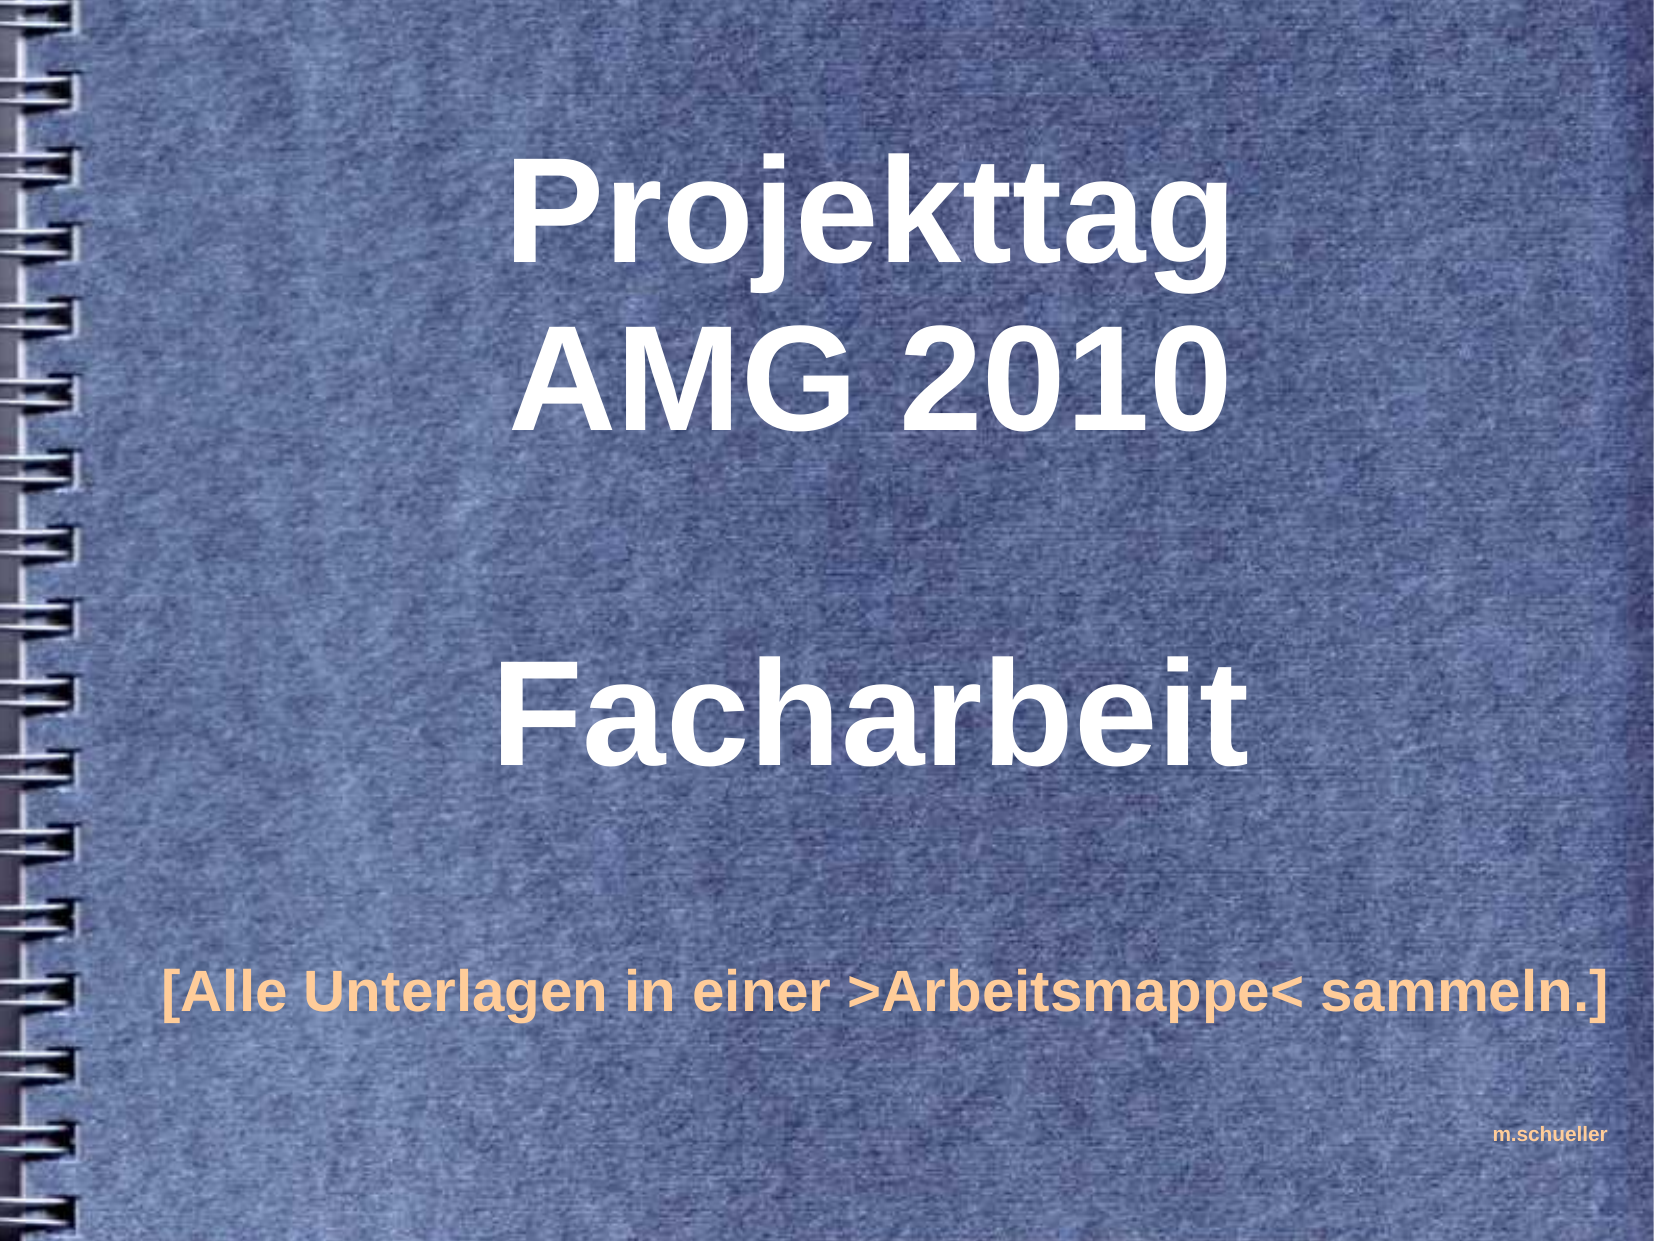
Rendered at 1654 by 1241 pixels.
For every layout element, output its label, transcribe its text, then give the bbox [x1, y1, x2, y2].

text_box Projekttag AMG 2010 Facharbeit [413, 127, 1329, 798]
text_box [Alle Unterlagen in einer >Arbeitsmappe< sammeln.] m.schueller [147, 930, 1625, 1182]
picture [0, 0, 1654, 1241]
